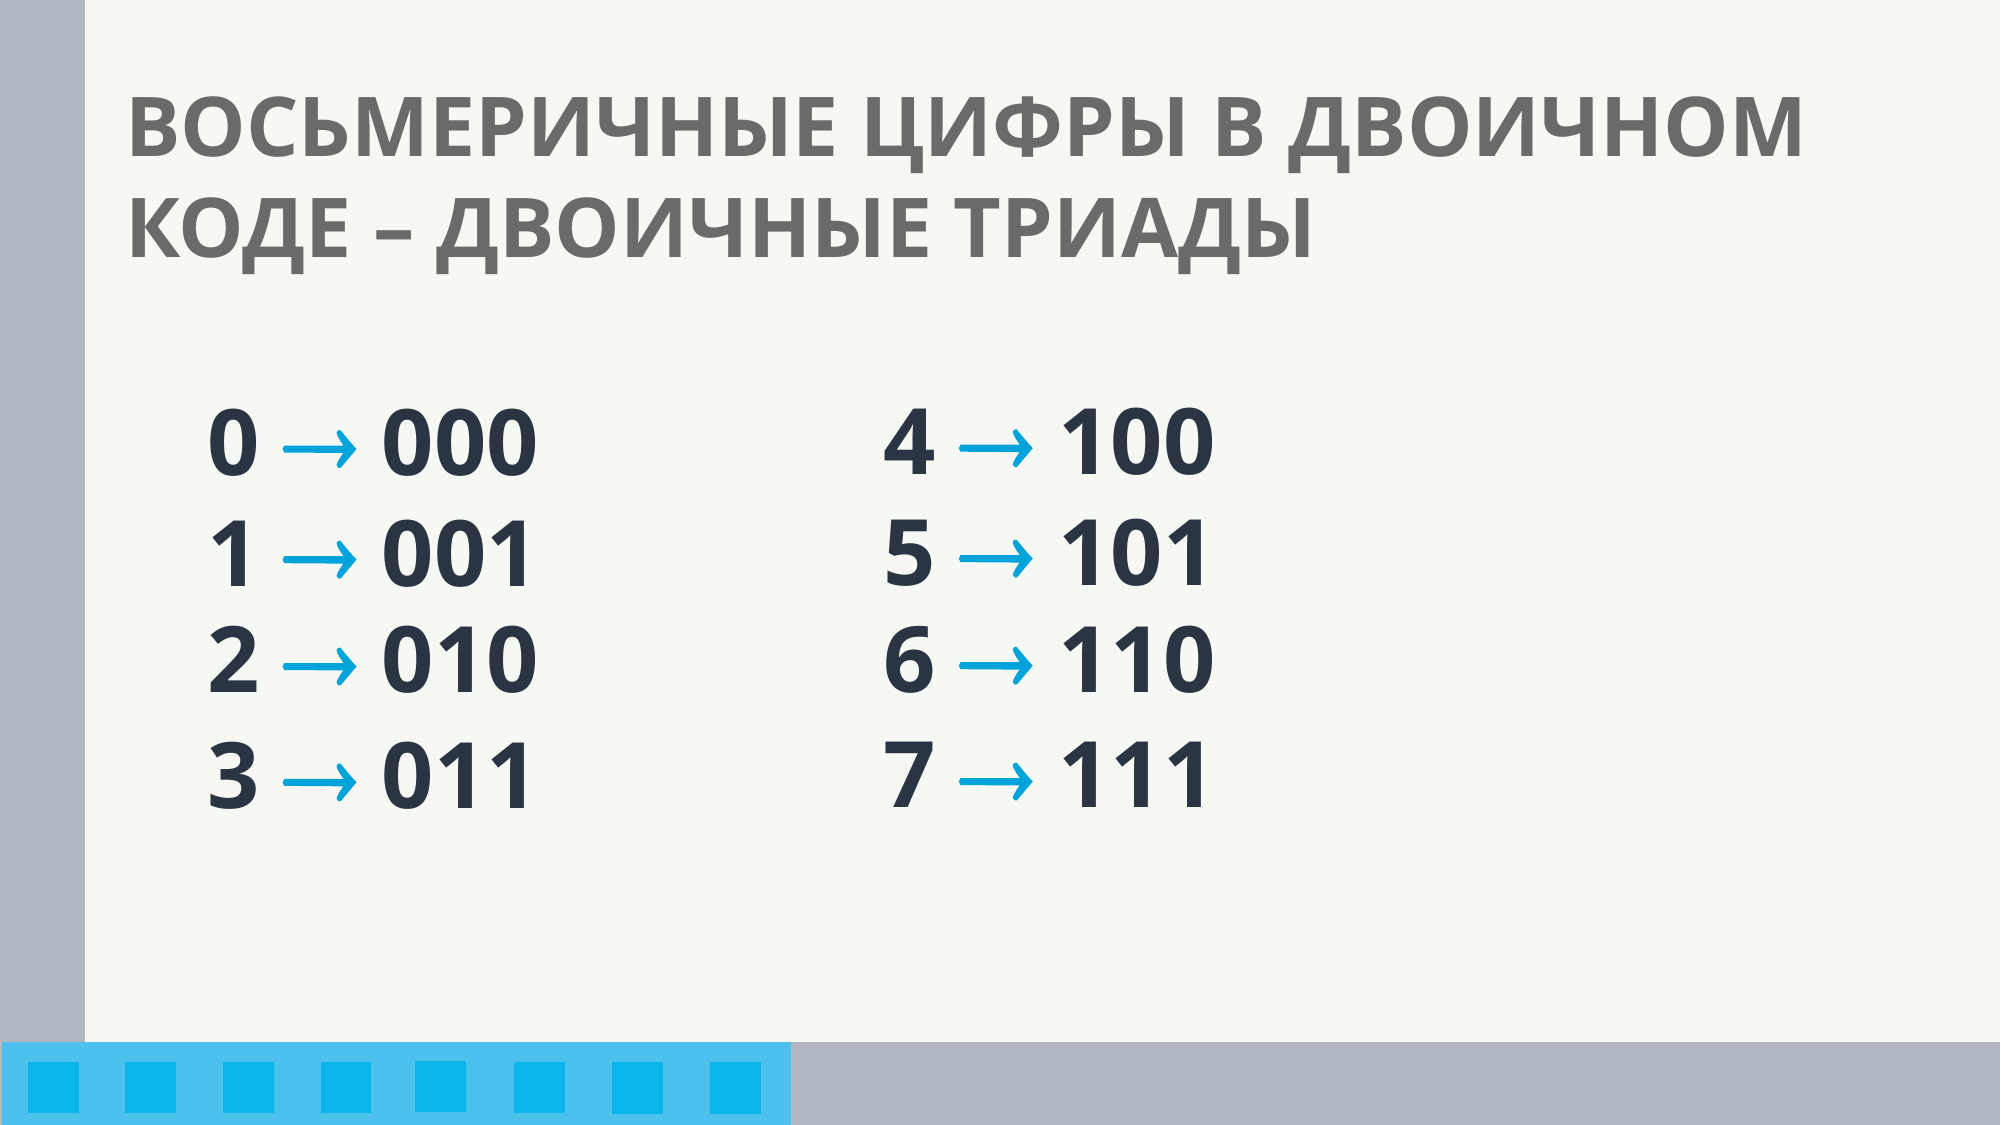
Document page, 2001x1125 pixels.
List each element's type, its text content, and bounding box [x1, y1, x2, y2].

text_box 0  000 [192, 376, 617, 486]
title ВОСЬМЕРИЧНЫЕ ЦИФРЫ В ДВОИЧНОМ КОДЕ – ДВОИЧНЫЕ ТРИАДЫ [110, 67, 1892, 286]
text_box 7  111 [868, 708, 1293, 835]
text_box 4  100 [868, 375, 1293, 485]
text_box 1  001 [192, 486, 617, 593]
text_box 2  010 [192, 593, 617, 709]
text_box 3  011 [192, 709, 617, 836]
text_box 6  110 [868, 592, 1293, 708]
text_box 5  101 [868, 485, 1293, 592]
